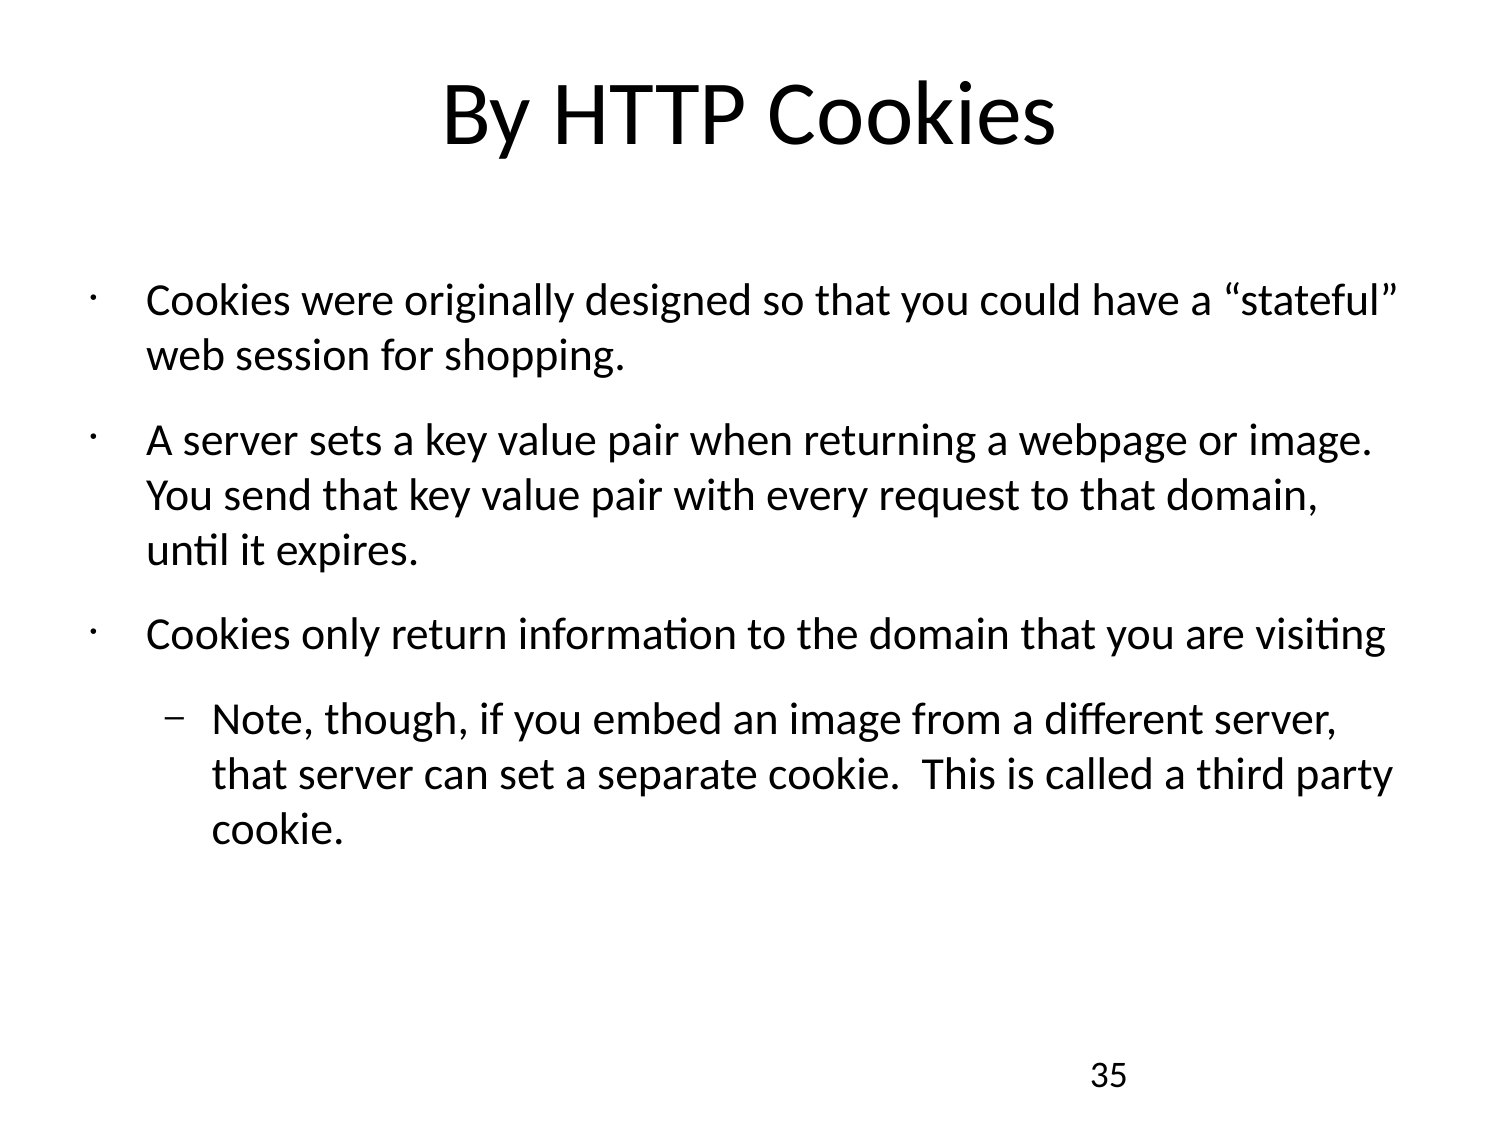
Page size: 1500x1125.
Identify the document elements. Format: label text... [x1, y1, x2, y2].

list Cookies were originally designed so that you could have a “stateful” web session for shopping. A server sets a key value pair when returning a webpage or image. You send that key value pair with every request to that domain, until it expires. Cookies only return information to the domain that you are visiting Note, though, if you embed an image from a different server, that server can set a separate cookie. This is called a third party cookie. [75, 262, 1425, 1005]
title By HTTP Cookies [75, 45, 1425, 233]
slide_number <number> [1074, 1042, 1425, 1103]
